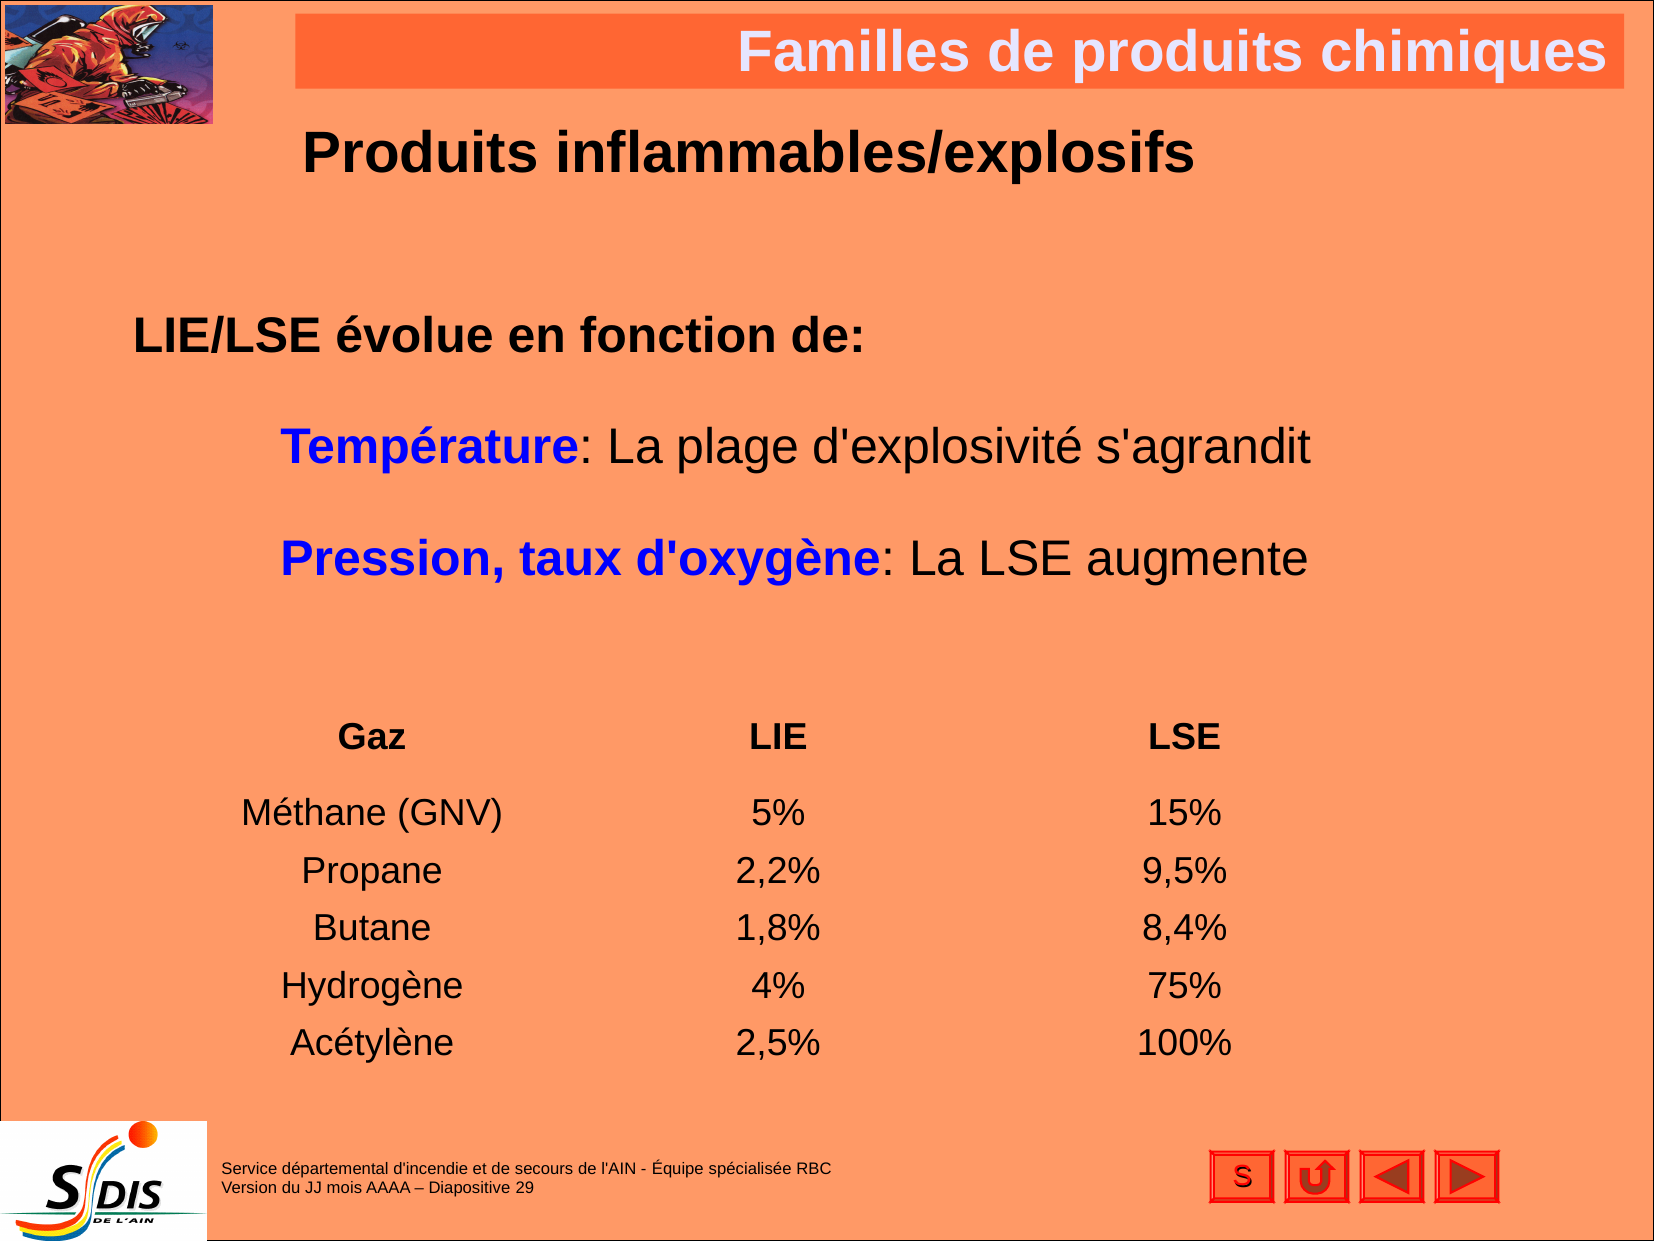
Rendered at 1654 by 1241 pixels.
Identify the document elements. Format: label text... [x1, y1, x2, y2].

table_cell 4% [575, 956, 981, 1014]
table_header Gaz [169, 689, 575, 784]
table_cell 75% [981, 956, 1388, 1014]
text_box LIE/LSE évolue en fonction de: Température: La plage d'explosivité s'agrandit Pression, taux d'oxygène: La LSE augmente [118, 299, 1418, 709]
table_cell 1,8% [575, 899, 981, 956]
text_box Produits inflammables/explosifs [287, 112, 1213, 193]
table_cell Hydrogène [169, 956, 575, 1014]
picture [0, 1121, 207, 1241]
table_cell 2,2% [575, 842, 981, 899]
table_cell Butane [169, 899, 575, 956]
table_cell Acétylène [169, 1014, 575, 1071]
table_cell 9,5% [981, 842, 1388, 899]
table_cell 15% [981, 784, 1388, 842]
table_cell 100% [981, 1014, 1388, 1071]
table_header LSE [981, 689, 1388, 784]
table_cell 5% [575, 784, 981, 842]
table_cell 2,5% [575, 1014, 981, 1071]
table_cell Propane [169, 842, 575, 899]
text_box Familles de produits chimiques [295, 13, 1625, 89]
table_cell 8,4% [981, 899, 1388, 956]
table_cell Méthane (GNV) [169, 784, 575, 842]
picture [5, 5, 213, 124]
table_header LIE [575, 689, 981, 784]
